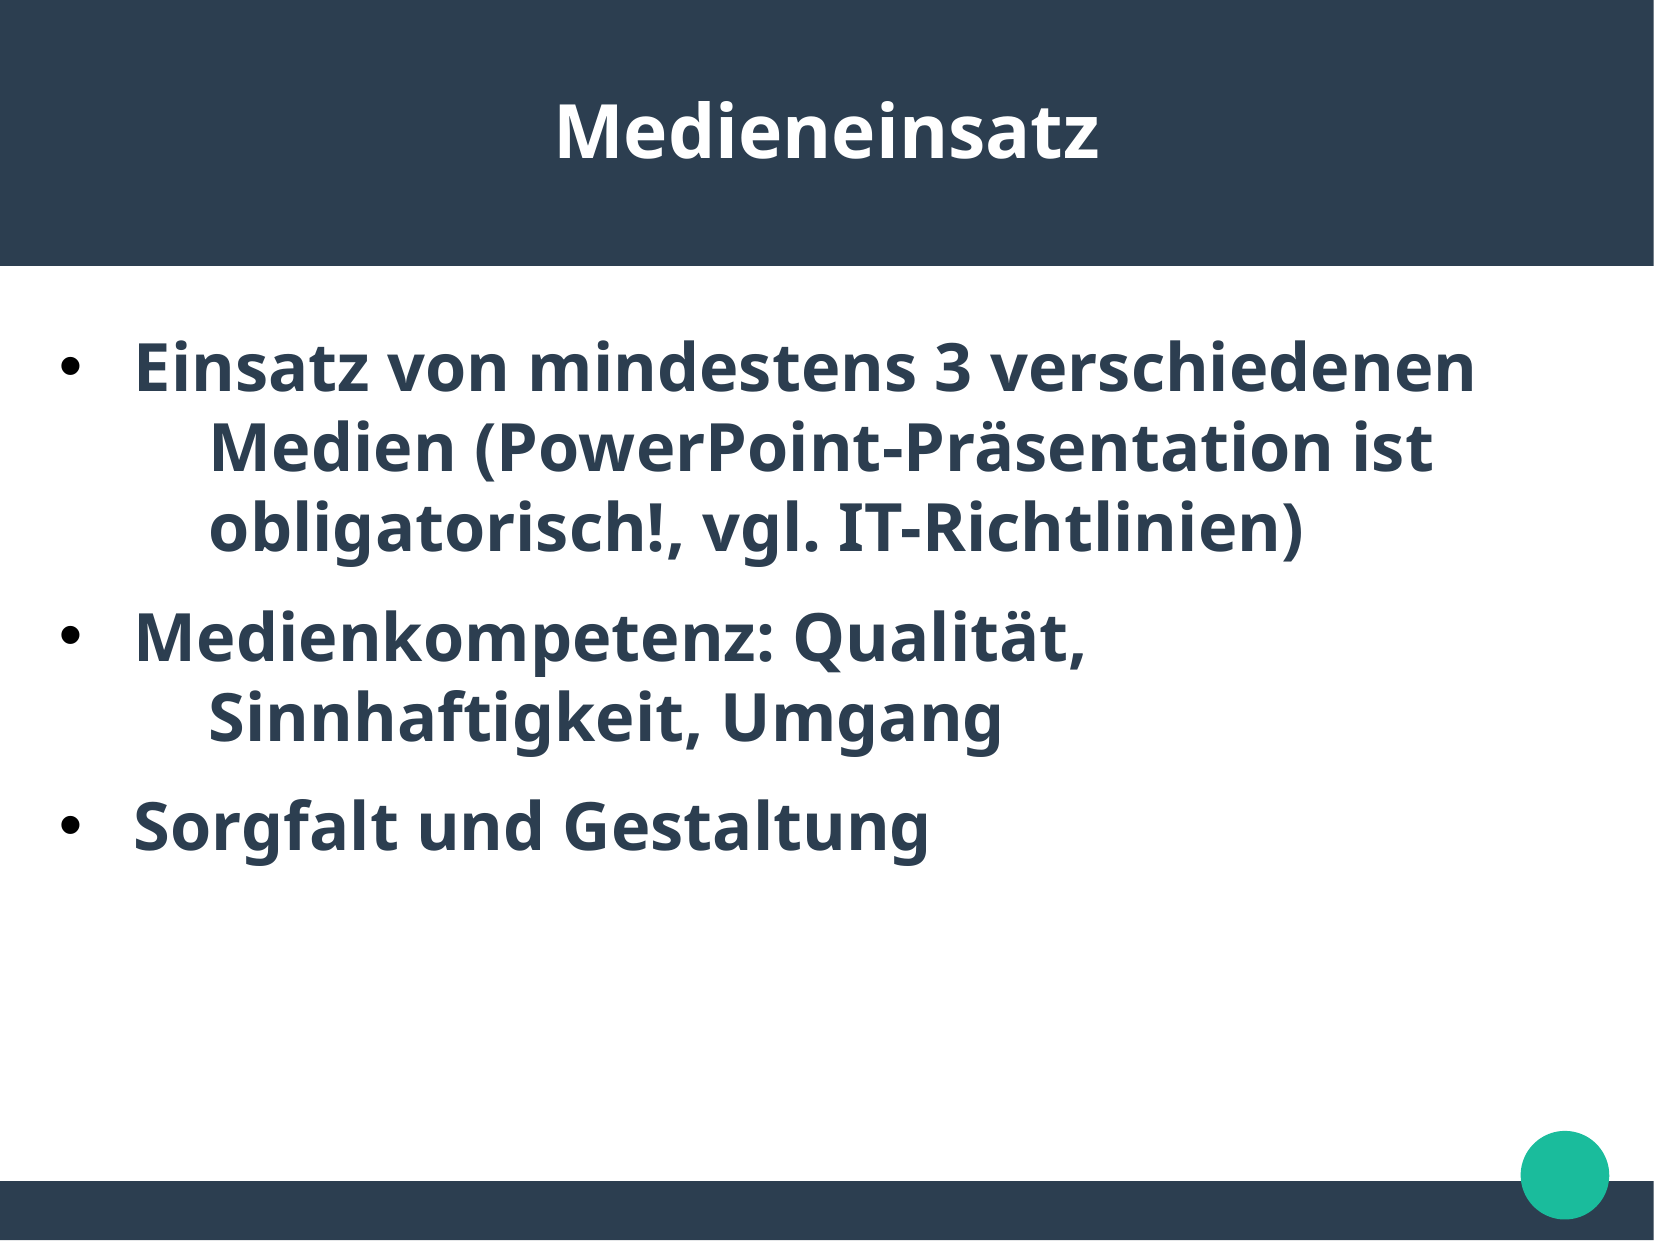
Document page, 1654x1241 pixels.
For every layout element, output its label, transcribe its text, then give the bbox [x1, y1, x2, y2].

title Medieneinsatz [59, 49, 1595, 207]
list Einsatz von mindestens 3 verschiedenen Medien (PowerPoint-Präsentation ist obligatorisch!, vgl. IT-Richtlinien) Medienkompetenz: Qualität, Sinnhaftigkeit, Umgang Sorgfalt und Gestaltung [59, 324, 1595, 1152]
